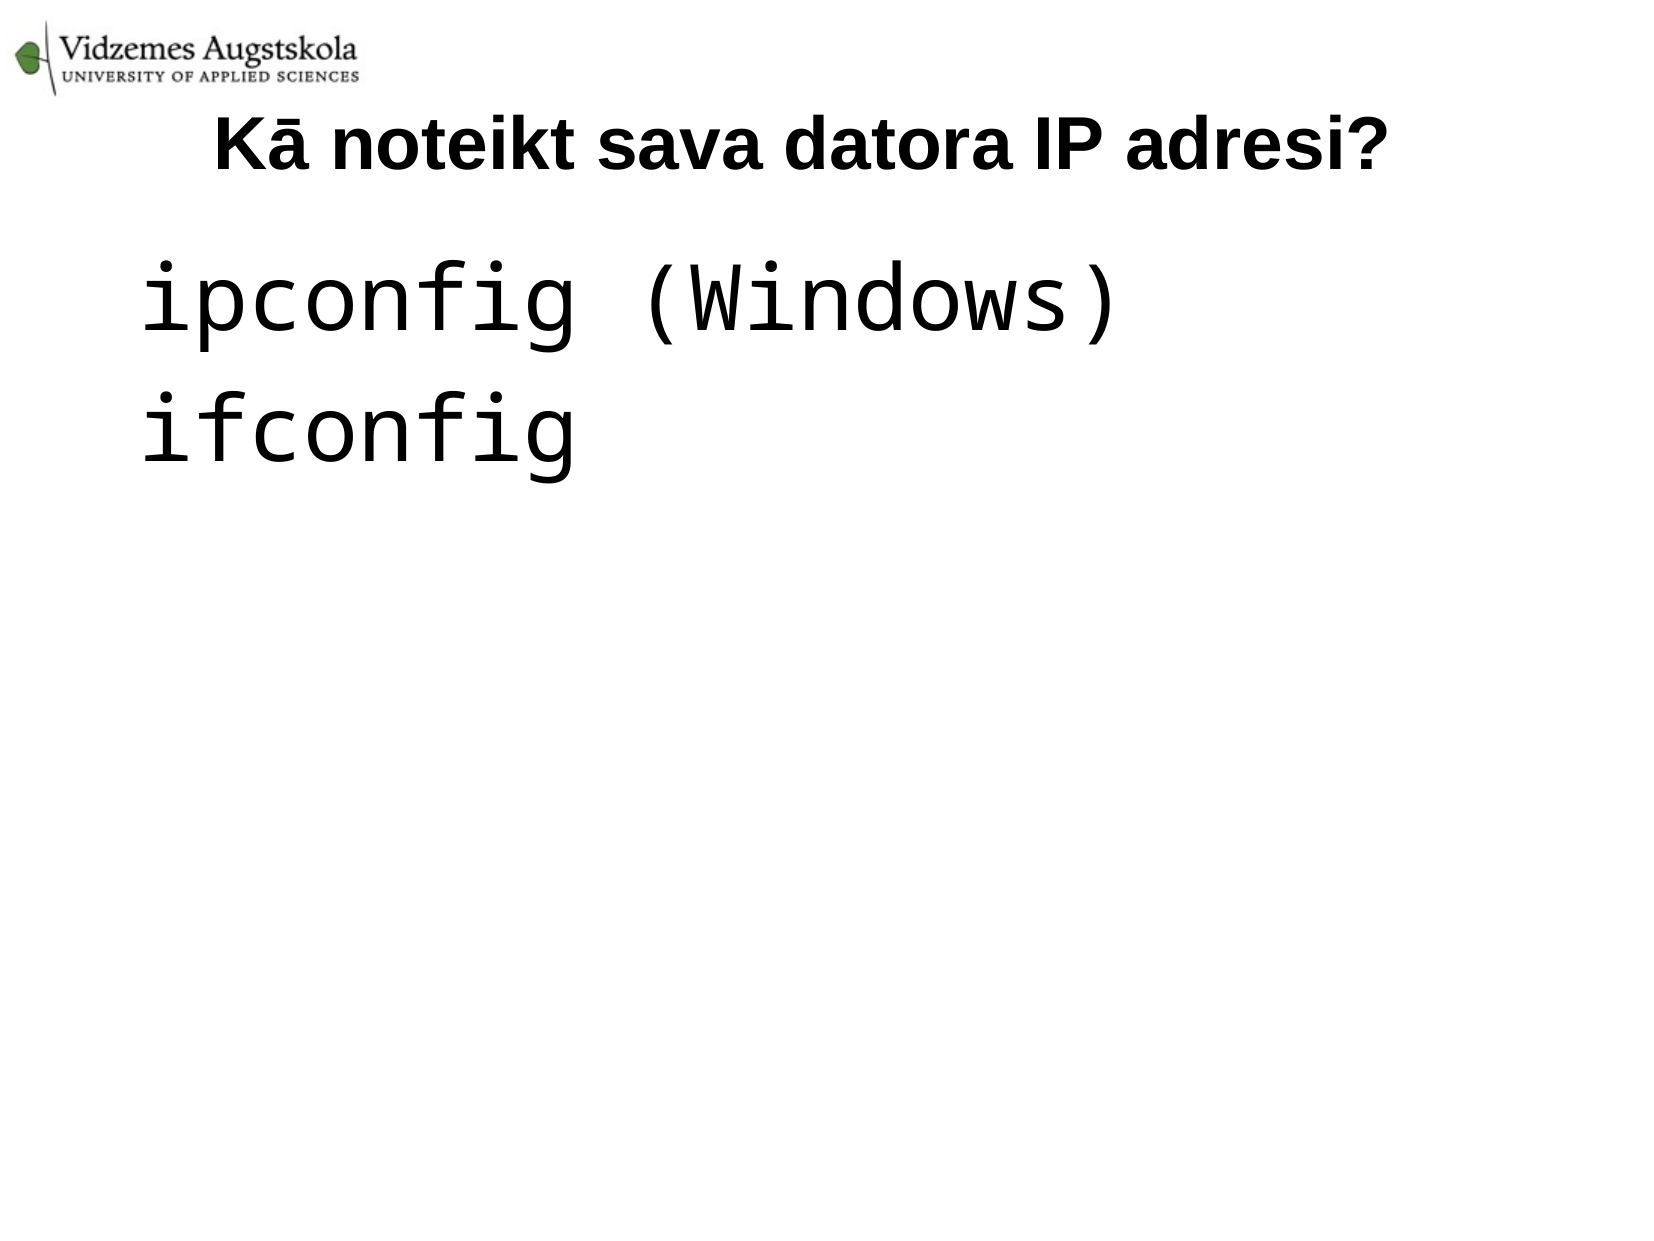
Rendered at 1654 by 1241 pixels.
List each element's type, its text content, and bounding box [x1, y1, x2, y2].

list ipconfig (Windows) ifconfig [82, 236, 1569, 1107]
picture [5, 2, 368, 113]
title Kā noteikt sava datora IP adresi? [94, 96, 1512, 195]
